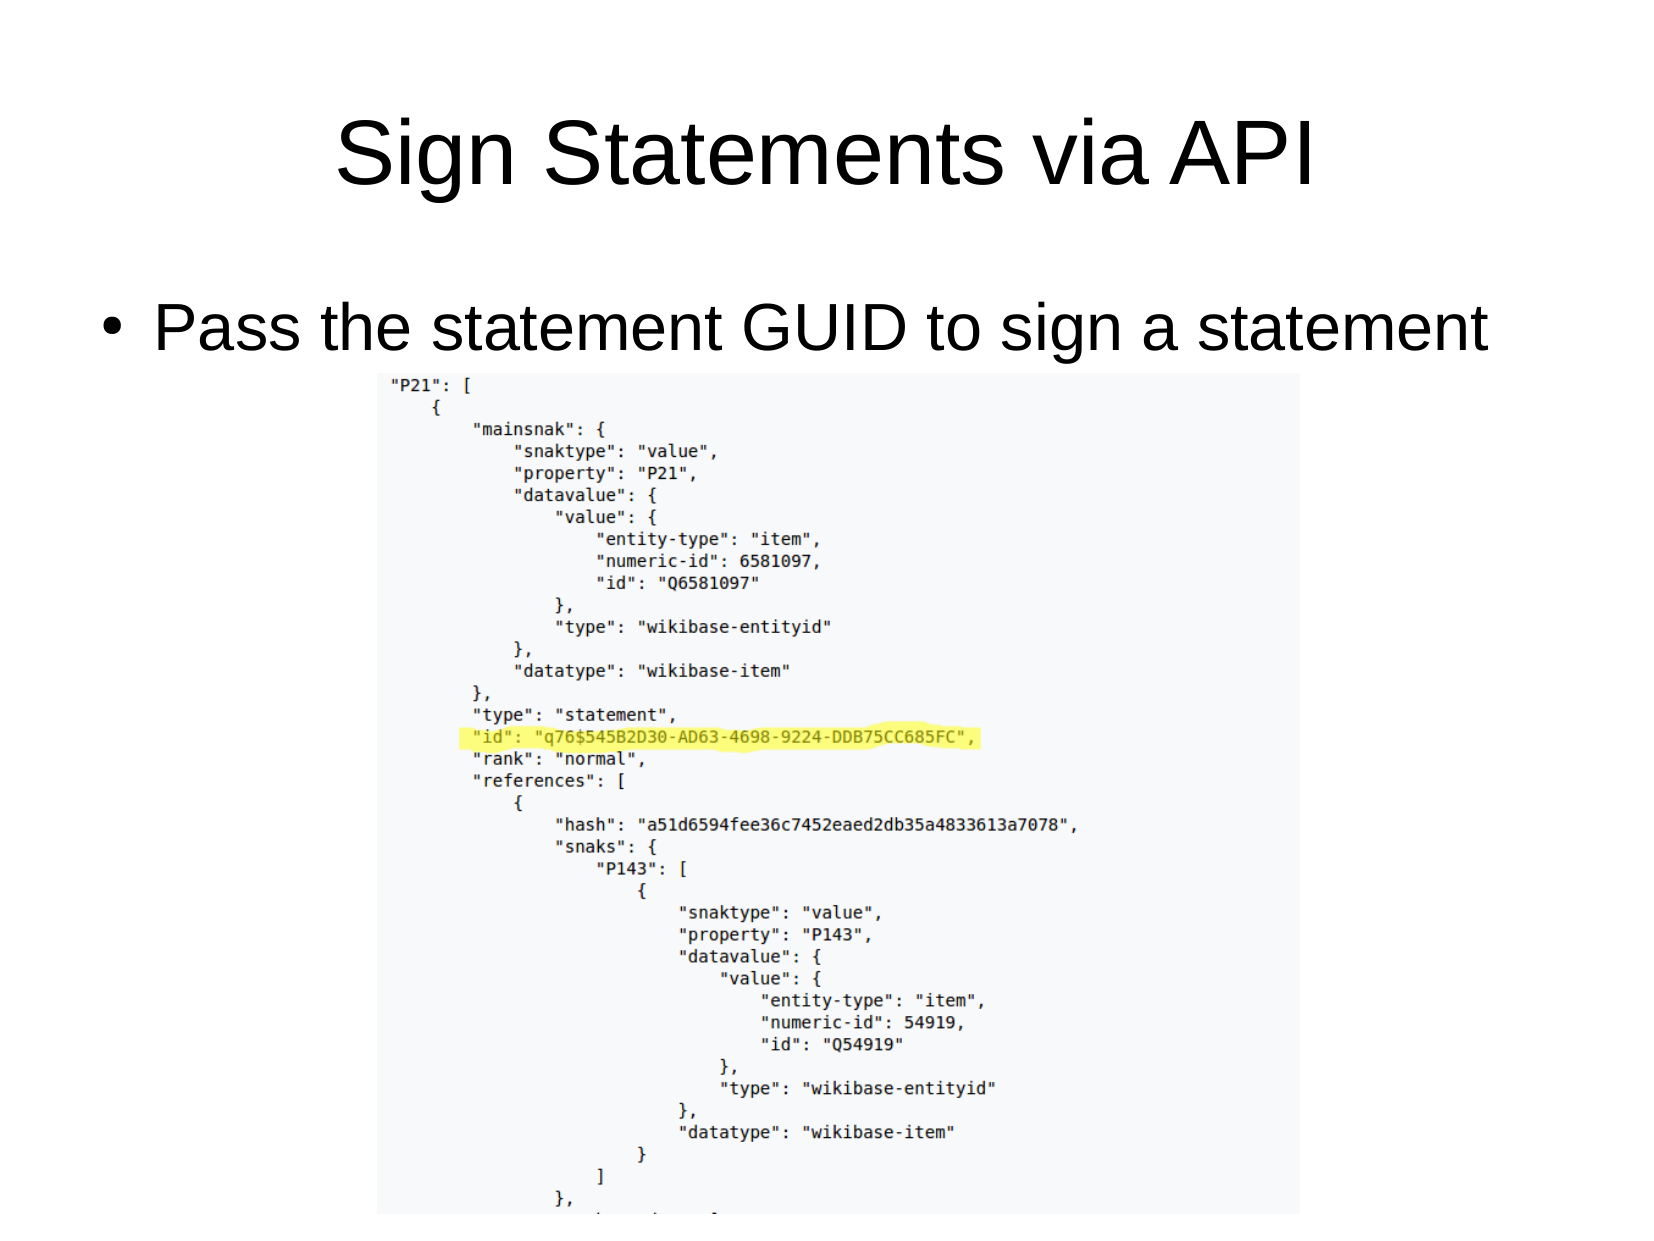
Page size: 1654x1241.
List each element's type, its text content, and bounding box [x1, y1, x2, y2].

picture [377, 373, 1300, 1214]
list Pass the statement GUID to sign a statement [82, 290, 1571, 1010]
title Sign Statements via API [82, 49, 1571, 257]
